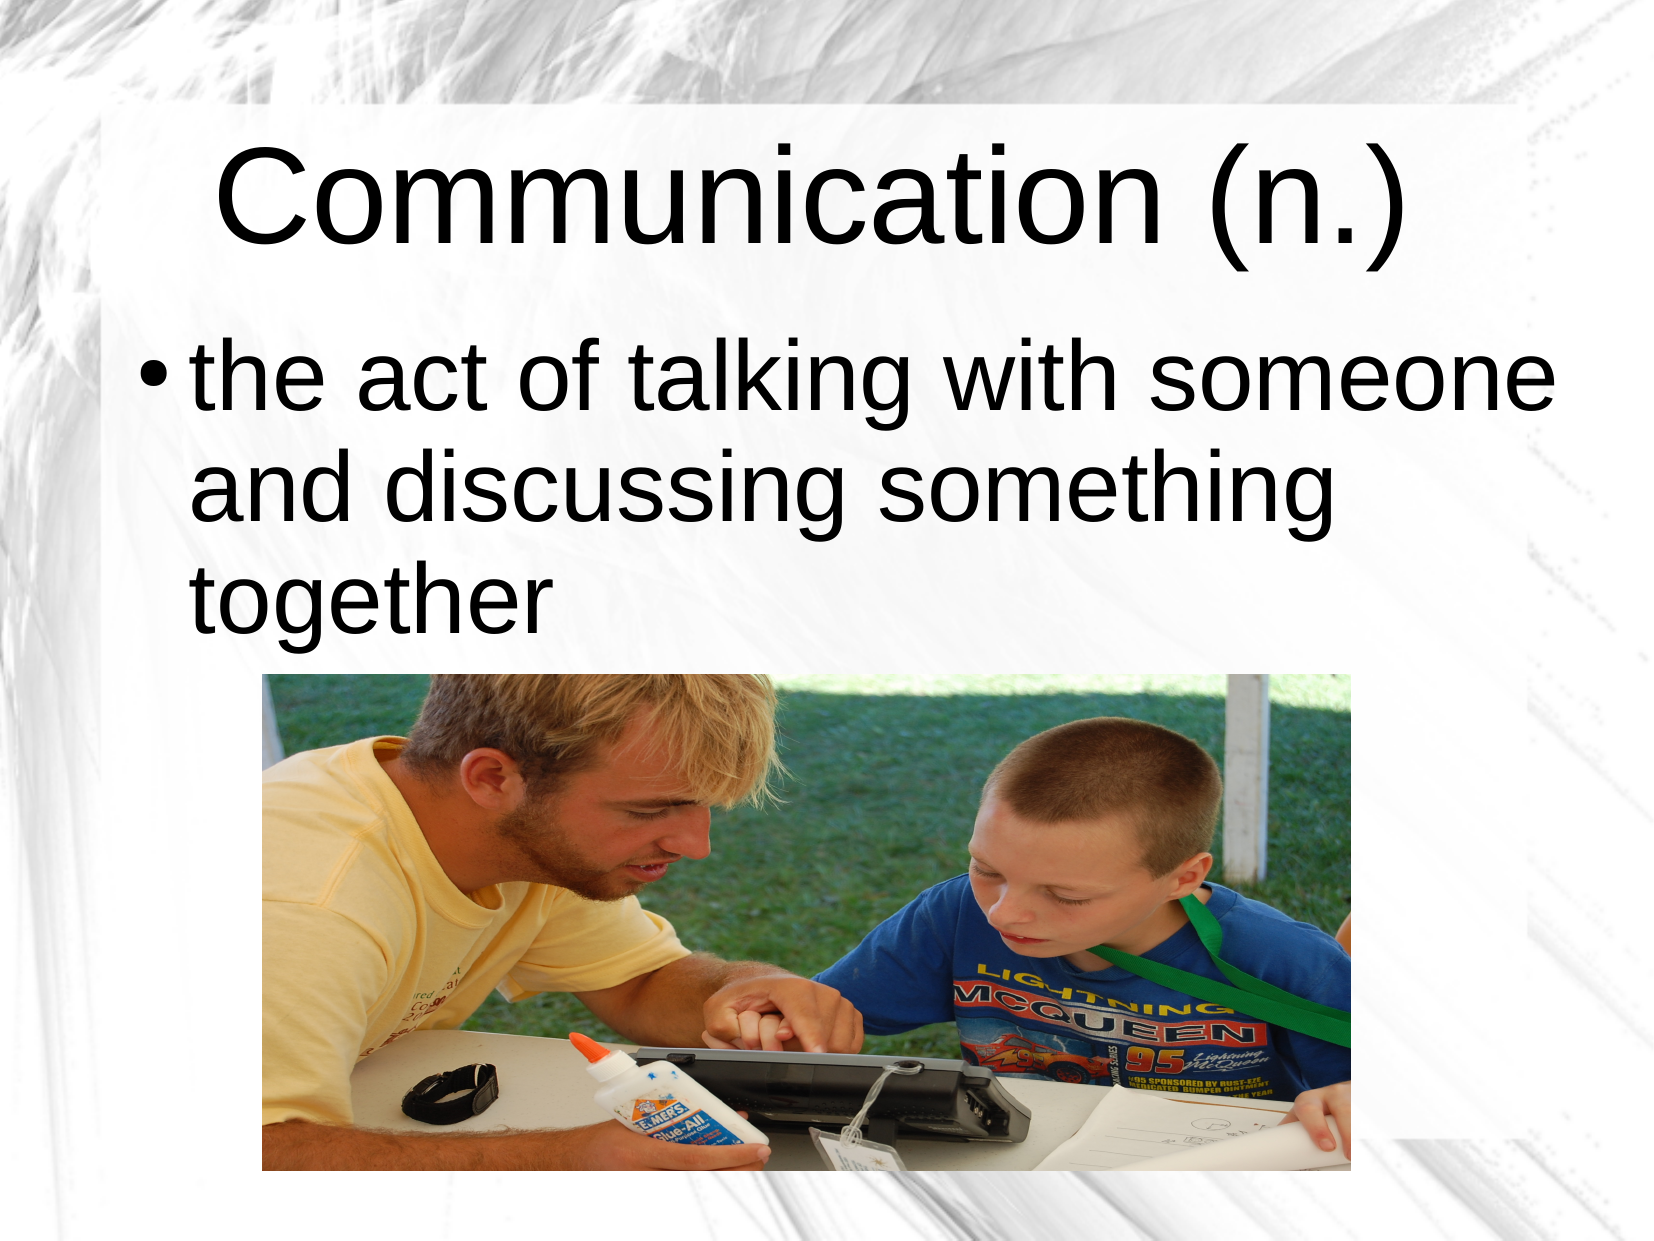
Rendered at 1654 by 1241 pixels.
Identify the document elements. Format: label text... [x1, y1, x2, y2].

list the act of talking with someone and discussing something together [118, 319, 1571, 713]
picture [0, 0, 1654, 1241]
title Communication (n.) [118, 112, 1506, 281]
